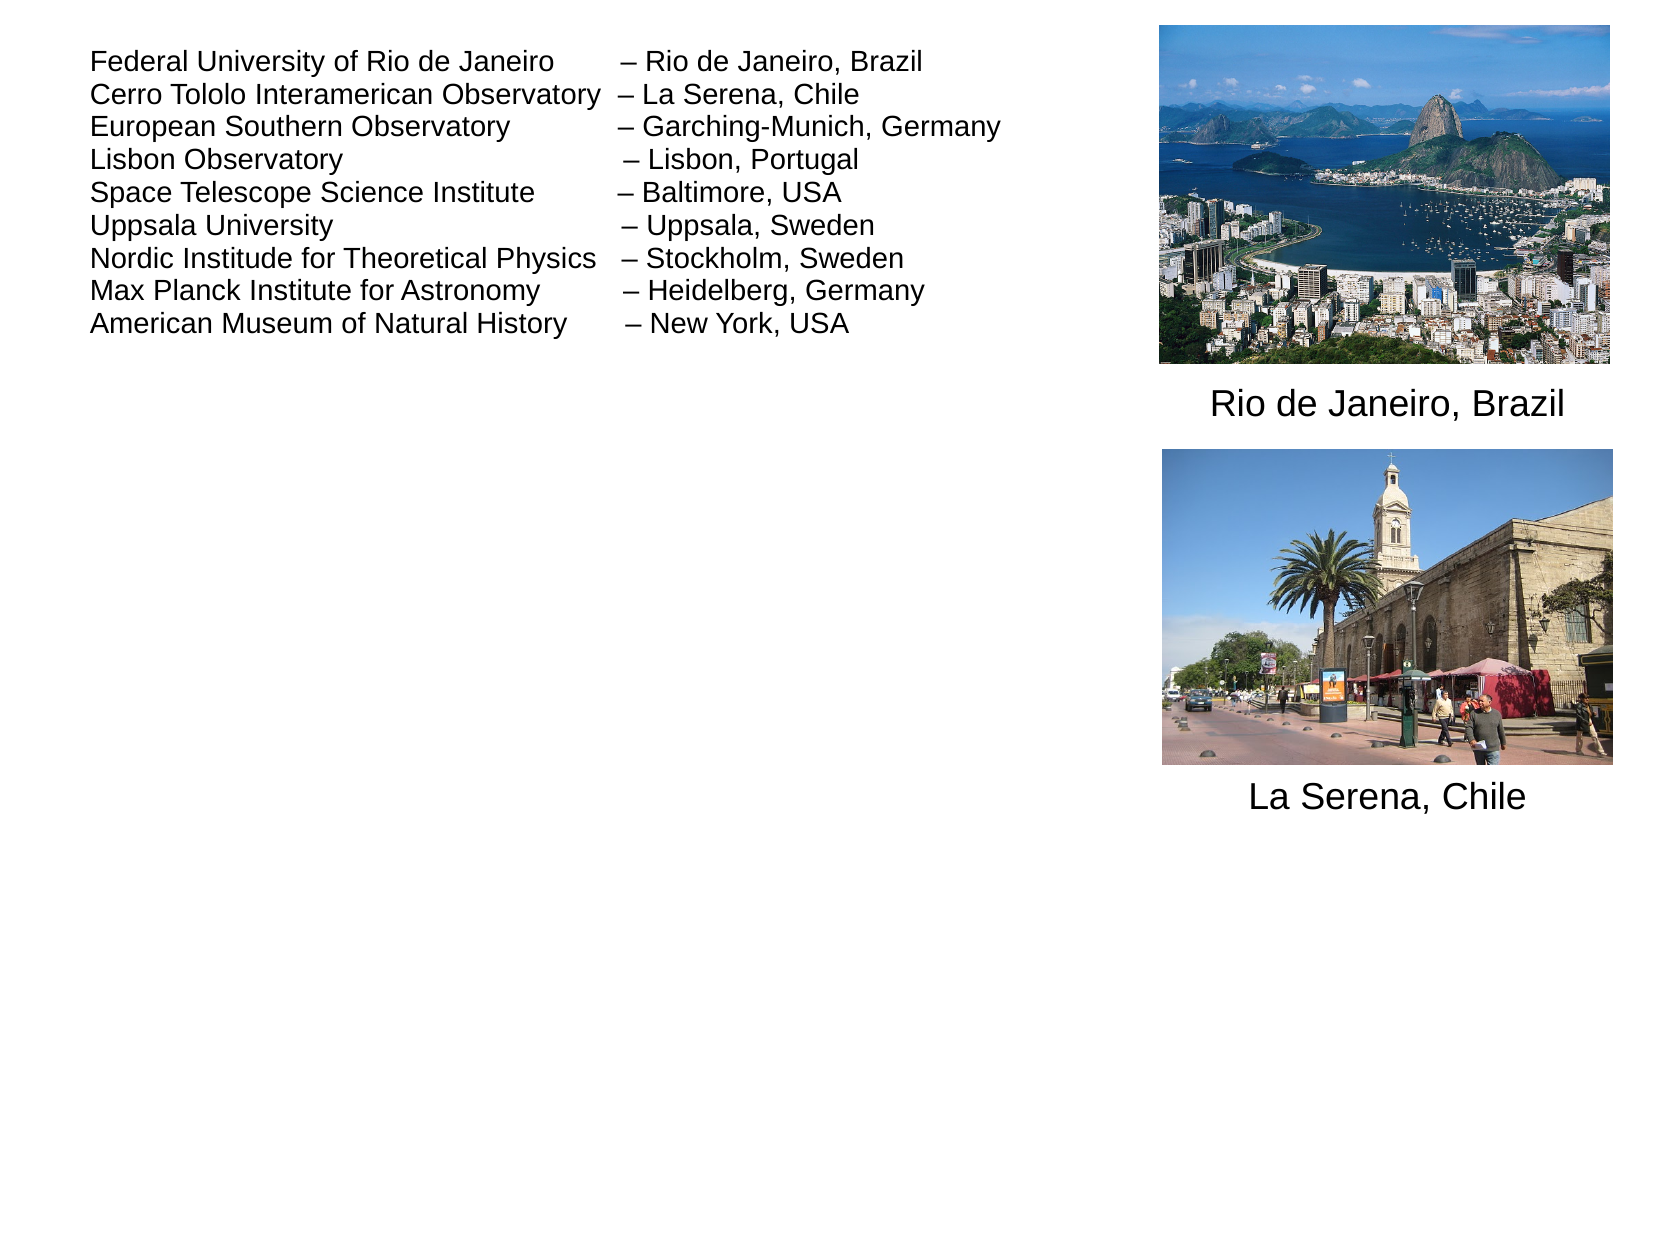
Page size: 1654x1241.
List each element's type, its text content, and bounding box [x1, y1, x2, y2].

text_box La Serena, Chile [1162, 768, 1613, 826]
picture [1159, 25, 1610, 364]
text_box Rio de Janeiro, Brazil [1162, 375, 1613, 432]
text_box Federal University of Rio de Janeiro – Rio de Janeiro, Brazil Cerro Tololo Interamerican Observatory – La Serena, Chile European Southern Observatory – Garching-Munich, Germany Lisbon Observatory – Lisbon, Portugal Space Telescope Science Institute – Baltimore, USA Uppsala University – Uppsala, Sweden Nordic Institude for Theoretical Physics – Stockholm, Sweden Max Planck Institute for Astronomy – Heidelberg, Germany American Museum of Natural History – New York, USA [75, 37, 1051, 348]
picture [1162, 449, 1613, 766]
